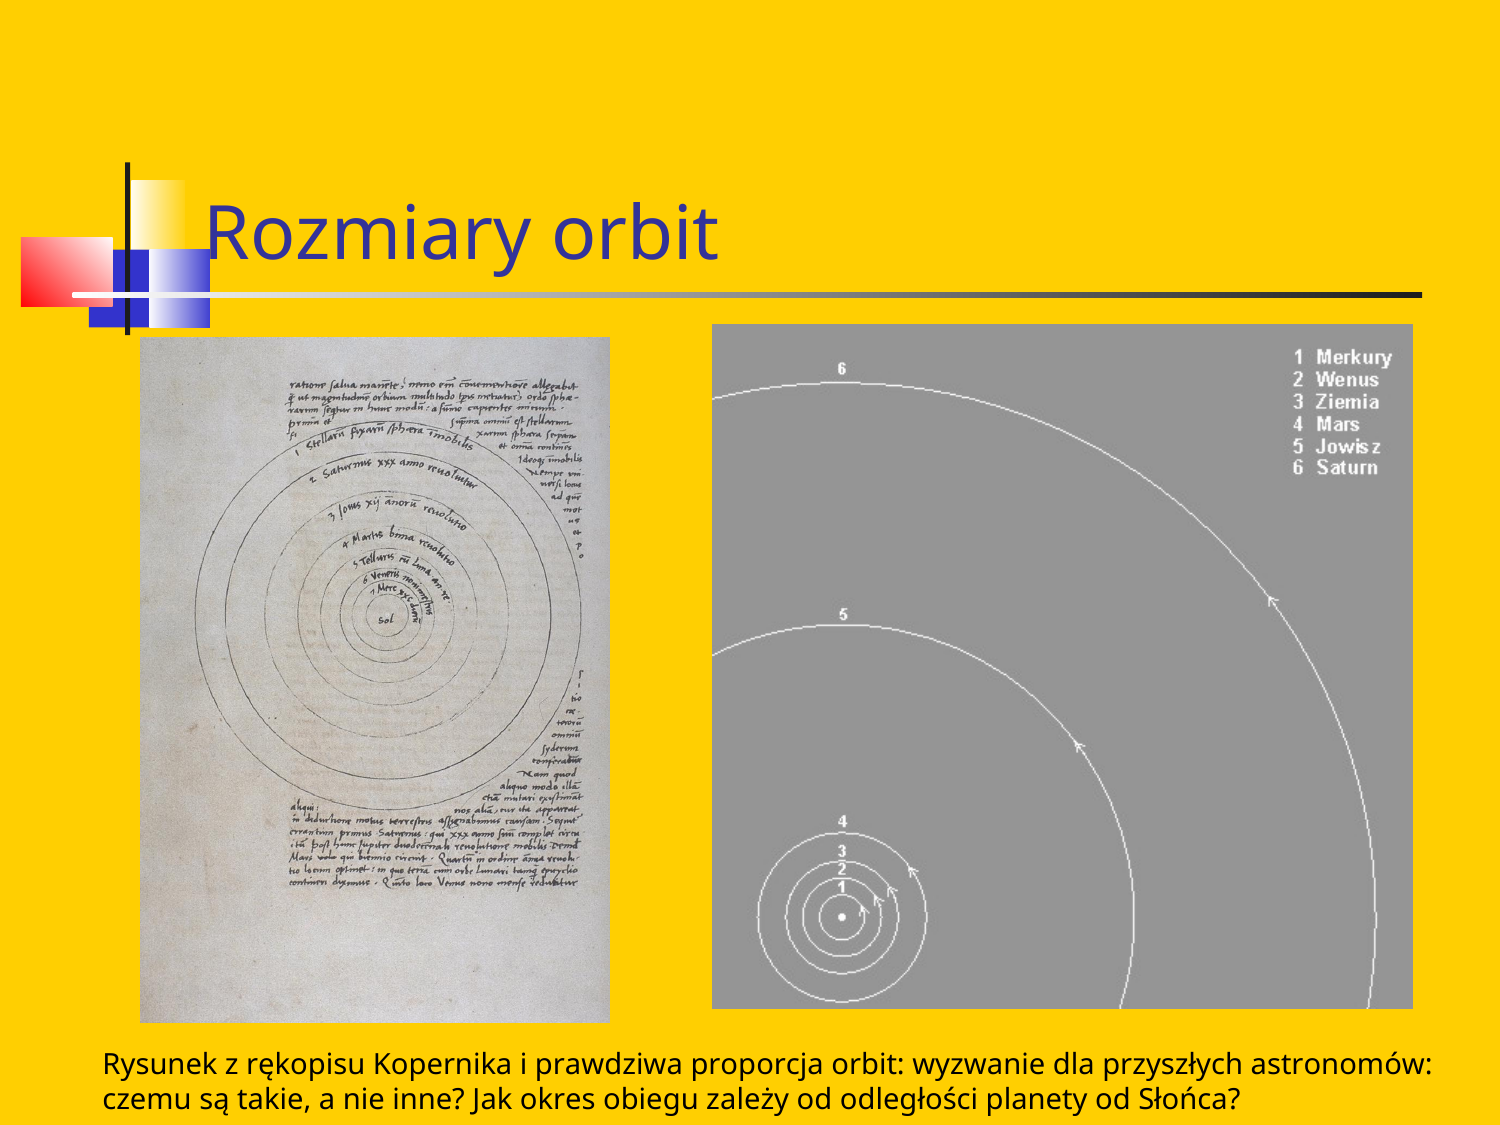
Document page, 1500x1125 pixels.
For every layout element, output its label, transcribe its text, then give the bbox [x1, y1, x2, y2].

title Rozmiary orbit [188, 101, 1468, 289]
picture [140, 337, 610, 1023]
picture [712, 324, 1413, 1009]
text_box Rysunek z rękopisu Kopernika i prawdziwa proporcja orbit: wyzwanie dla przyszłych astronomów: czemu są takie, a nie inne? Jak okres obiegu zależy od odległości planety od Słońca? [87, 1037, 1476, 1123]
